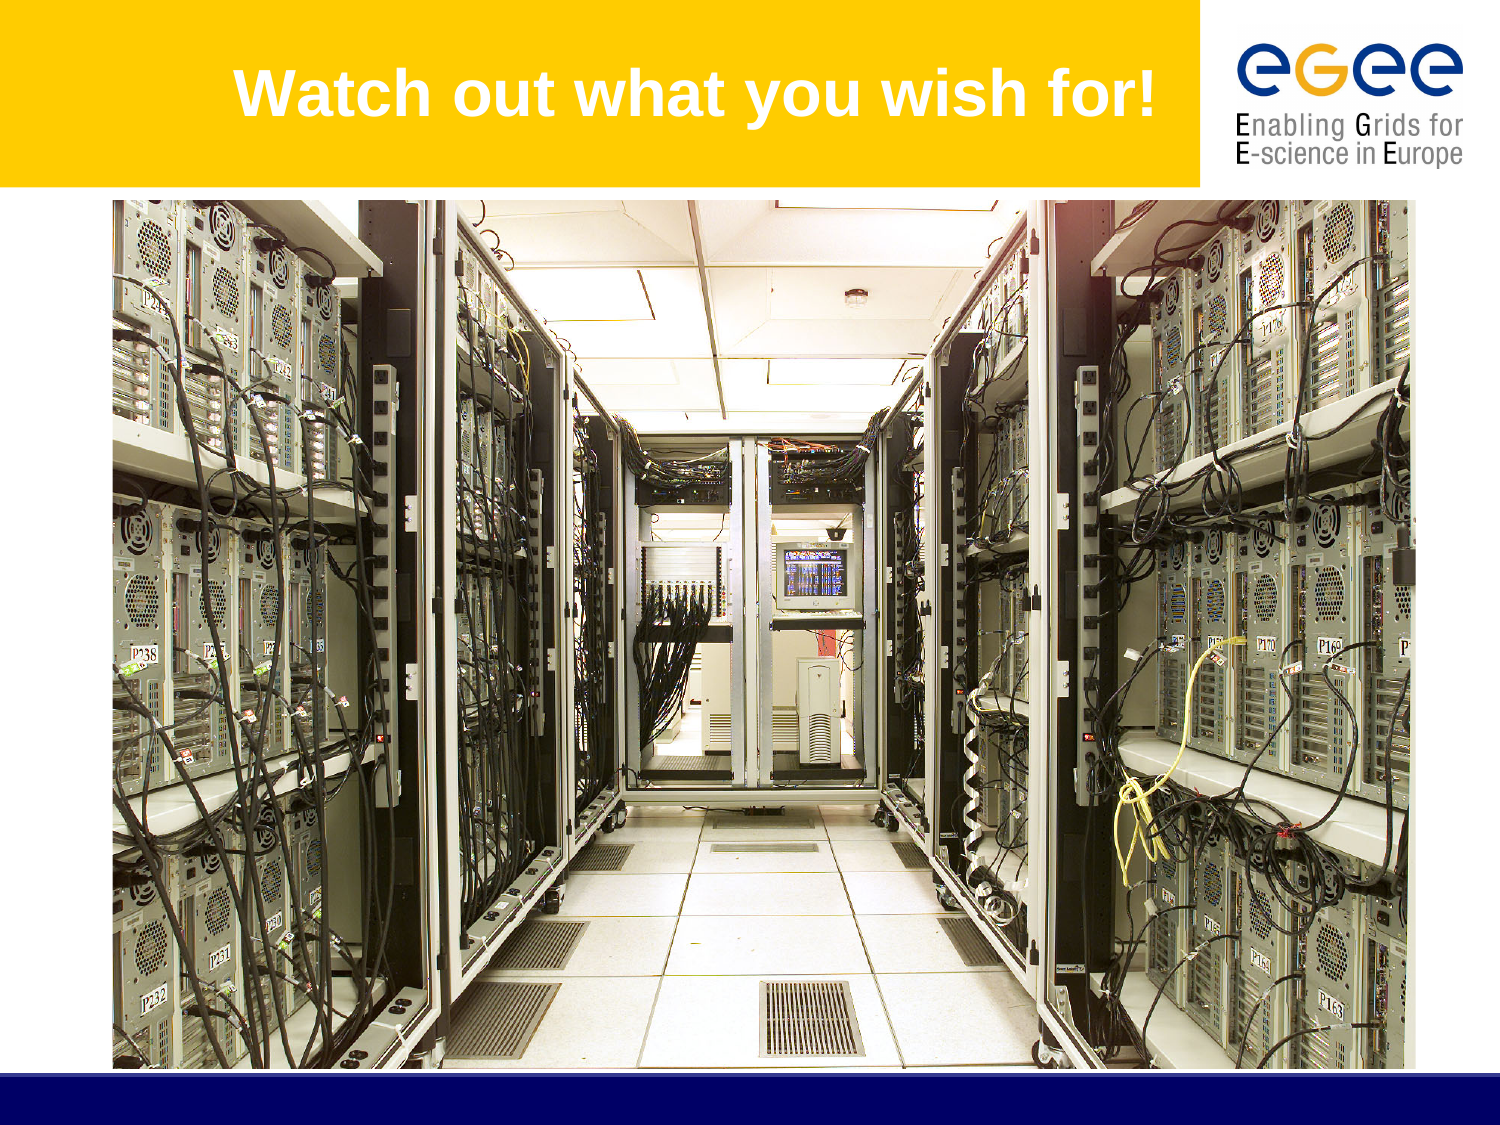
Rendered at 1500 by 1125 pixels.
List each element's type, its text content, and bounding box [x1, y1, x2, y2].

picture [1237, 24, 1463, 169]
title Watch out what you wish for! [12, 37, 1175, 150]
chart [112, 200, 1416, 1069]
